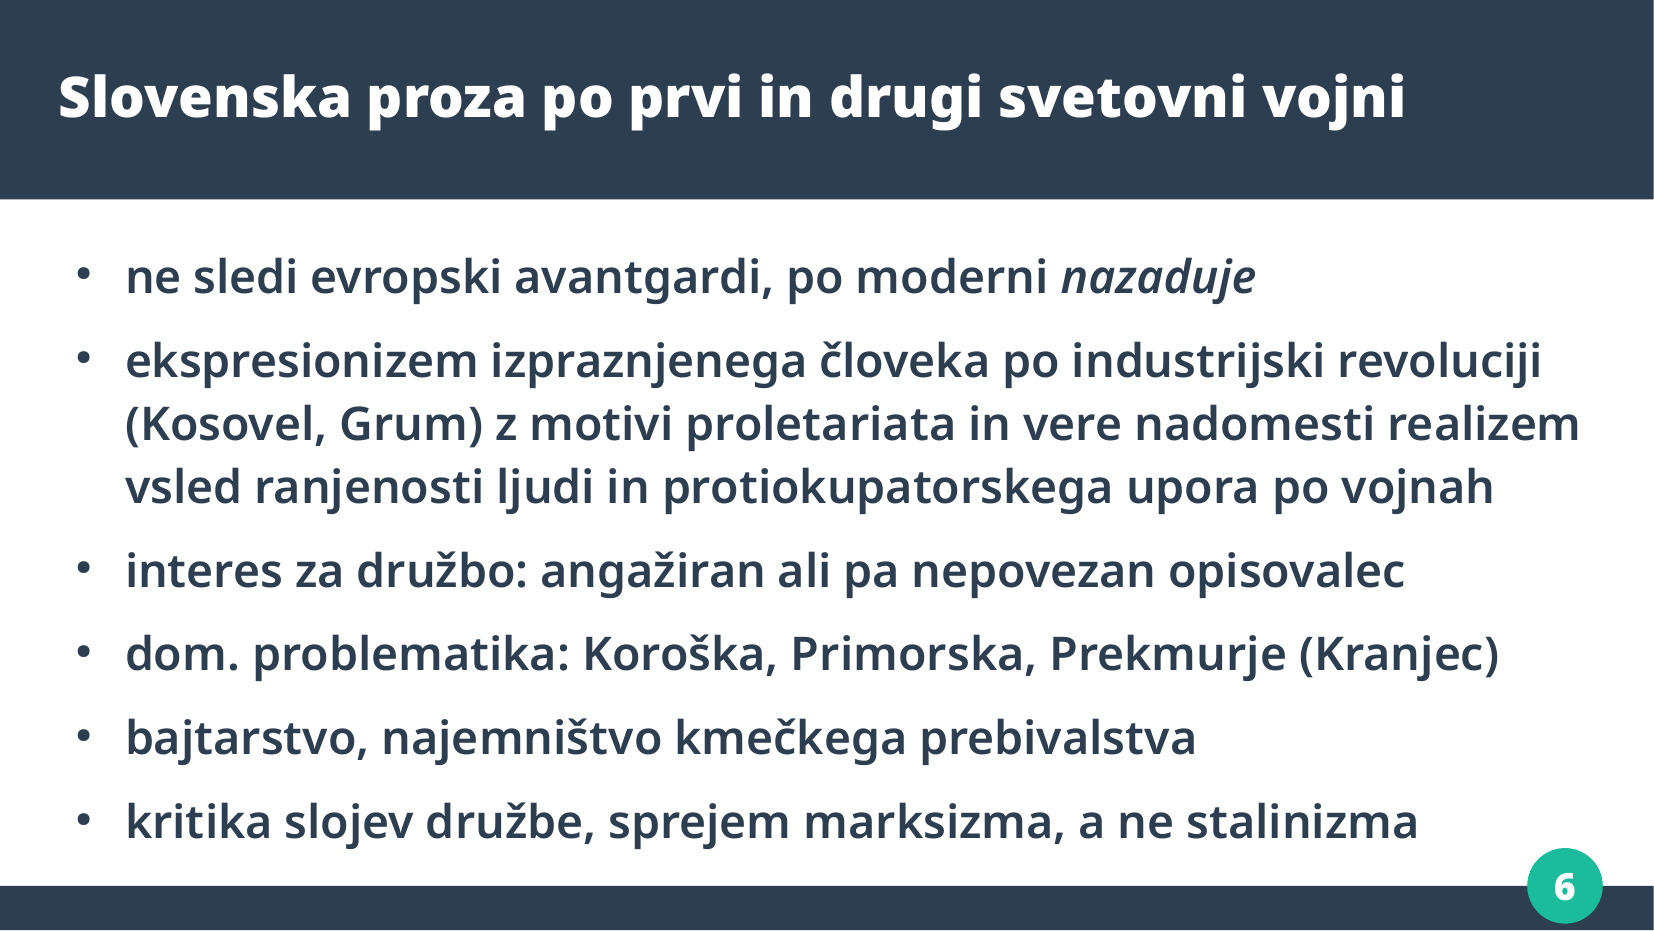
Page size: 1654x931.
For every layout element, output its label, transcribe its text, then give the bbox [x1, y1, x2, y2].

title Slovenska proza po prvi in drugi svetovni vojni [59, 37, 1595, 155]
list ne sledi evropski avantgardi, po moderni nazaduje ekspresionizem izpraznjenega človeka po industrijski revoluciji (Kosovel, Grum) z motivi proletariata in vere nadomesti realizem vsled ranjenosti ljudi in protiokupatorskega upora po vojnah interes za družbo: angažiran ali pa nepovezan opisovalec dom. problematika: Koroška, Primorska, Prekmurje (Kranjec) bajtarstvo, najemništvo kmečkega prebivalstva kritika slojev družbe, sprejem marksizma, a ne stalinizma [59, 243, 1595, 864]
